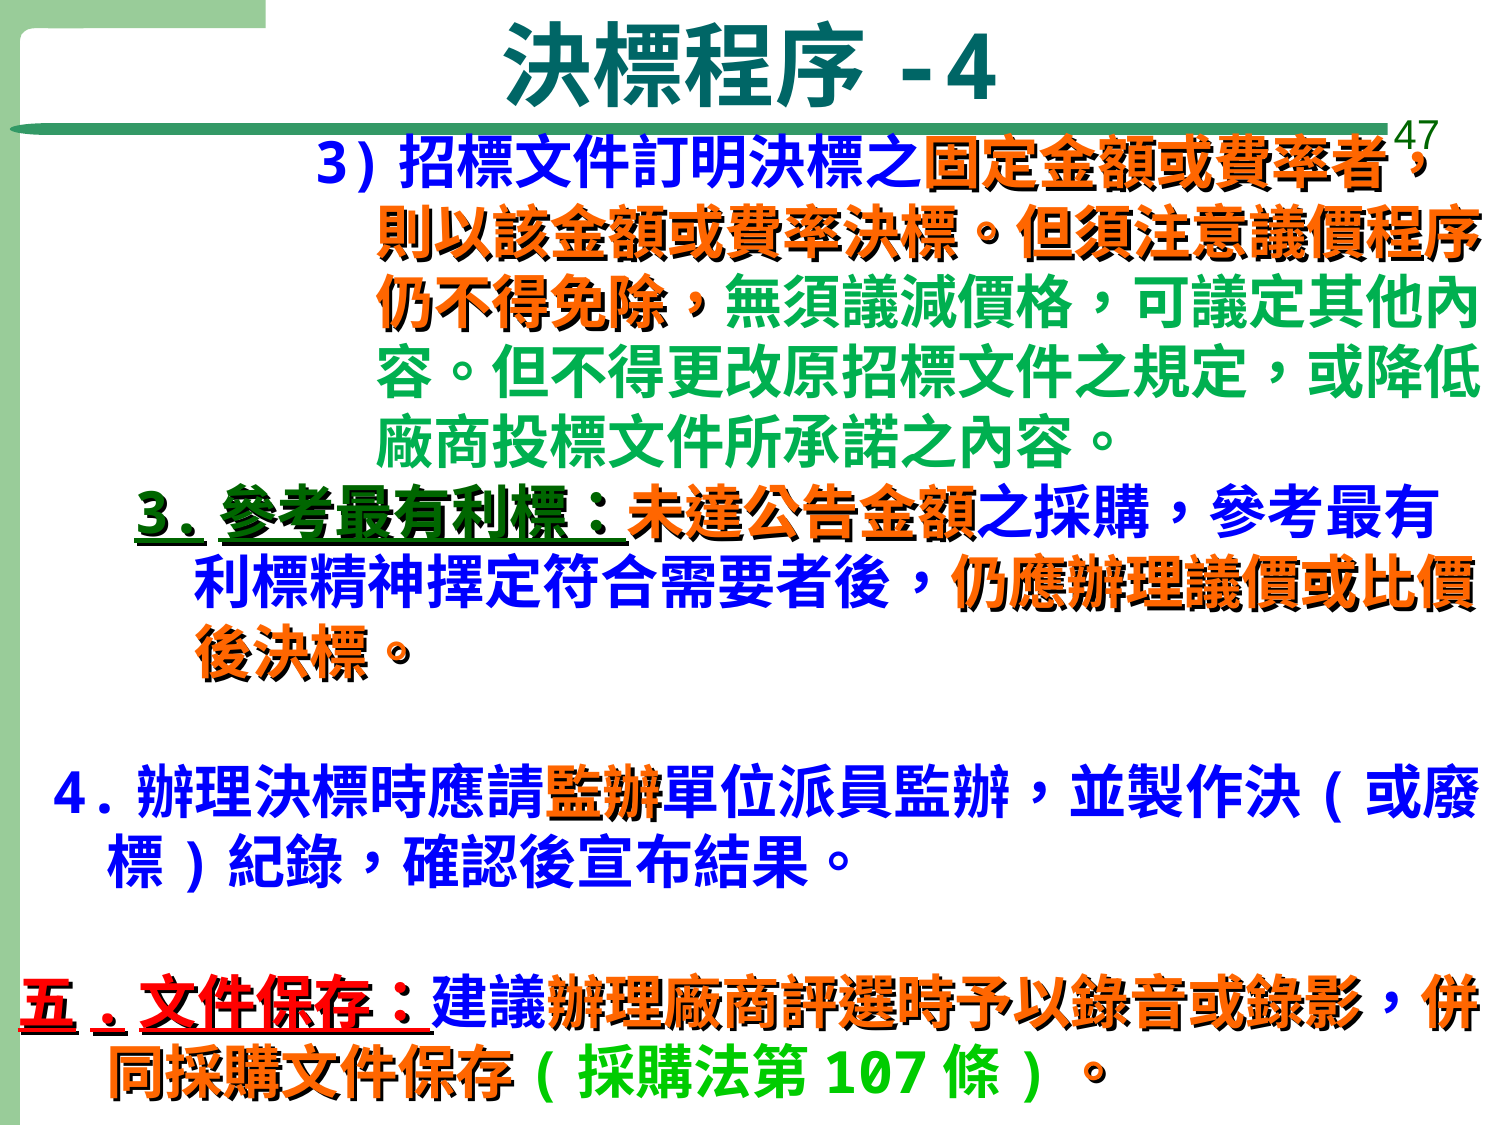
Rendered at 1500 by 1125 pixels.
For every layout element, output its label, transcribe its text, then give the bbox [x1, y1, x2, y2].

title 決標程序-4 [0, 0, 1500, 126]
text_box 3)招標文件訂明決標之固定金額或費率者，則以該金額或費率決標。但須注意議價程序仍不得免除，無須議減價格，可議定其他內容。但不得更改原招標文件之規定，或降低廠商投標文件所承諾之內容。 3.參考最有利標：未達公告金額之採購，參考最有利標精神擇定符合需要者後，仍應辦理議價或比價後決標。 4.辦理決標時應請監辦單位派員監辦，並製作決(或廢標)紀錄，確認後宣布結果。 五.文件保存：建議辦理廠商評選時予以錄音或錄影，併同採購文件保存(採購法第107條)。 [18, 125, 1488, 1102]
